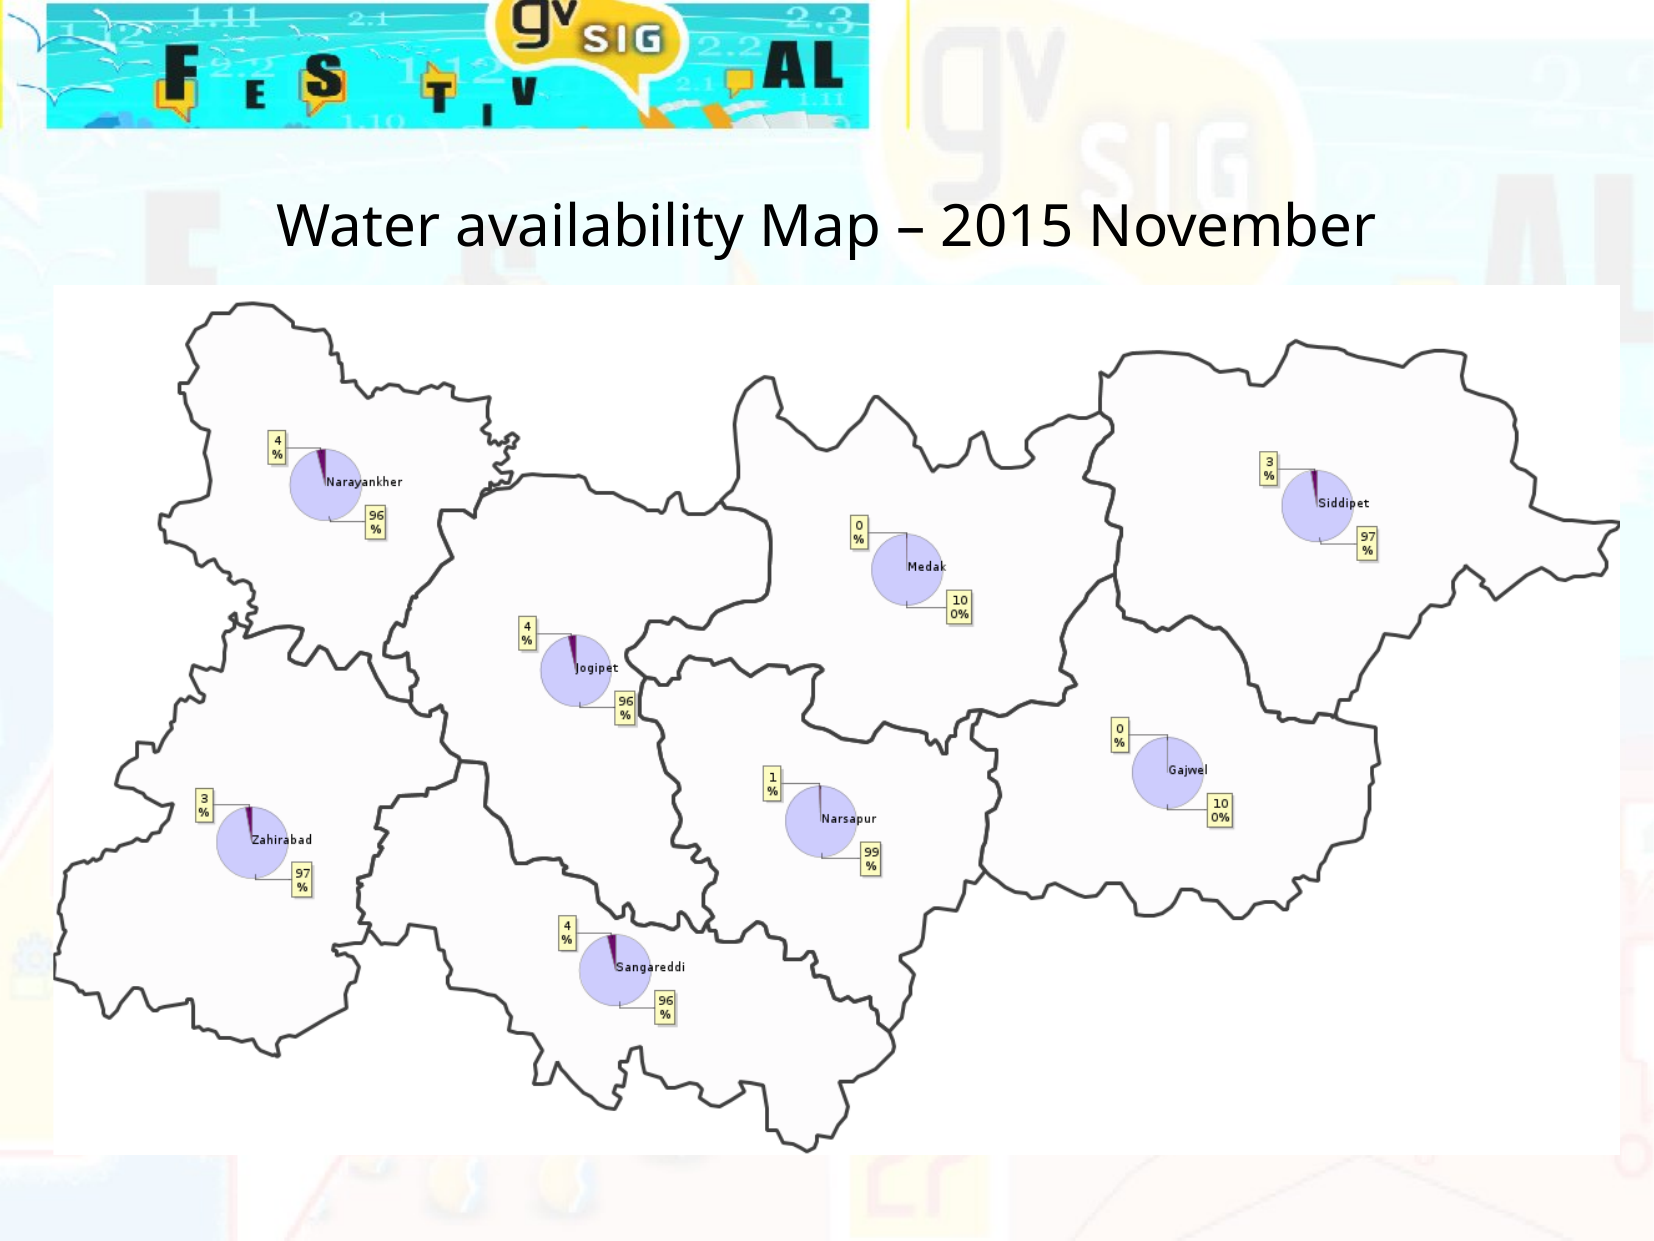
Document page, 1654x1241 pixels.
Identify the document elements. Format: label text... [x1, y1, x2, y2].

title Water availability Map – 2015 November [82, 120, 1571, 285]
picture [0, 0, 1654, 1241]
